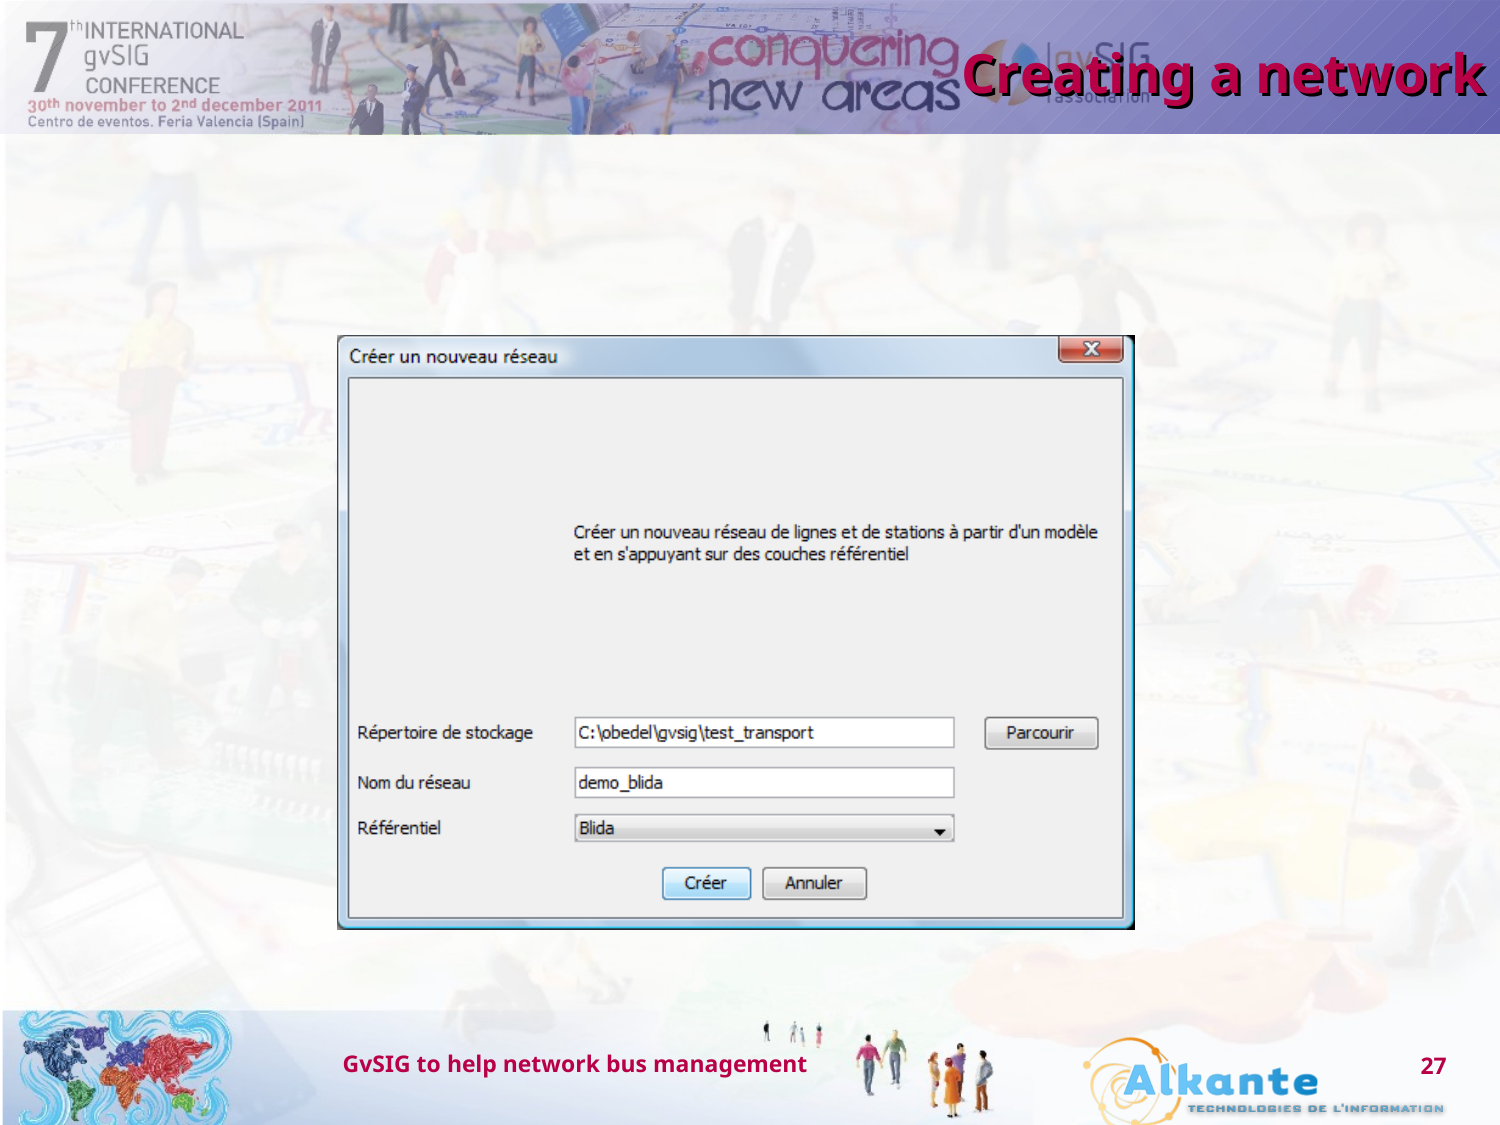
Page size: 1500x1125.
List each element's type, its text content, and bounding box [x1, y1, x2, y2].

picture [2, 134, 1500, 1125]
title Creating a network [0, 0, 1500, 134]
